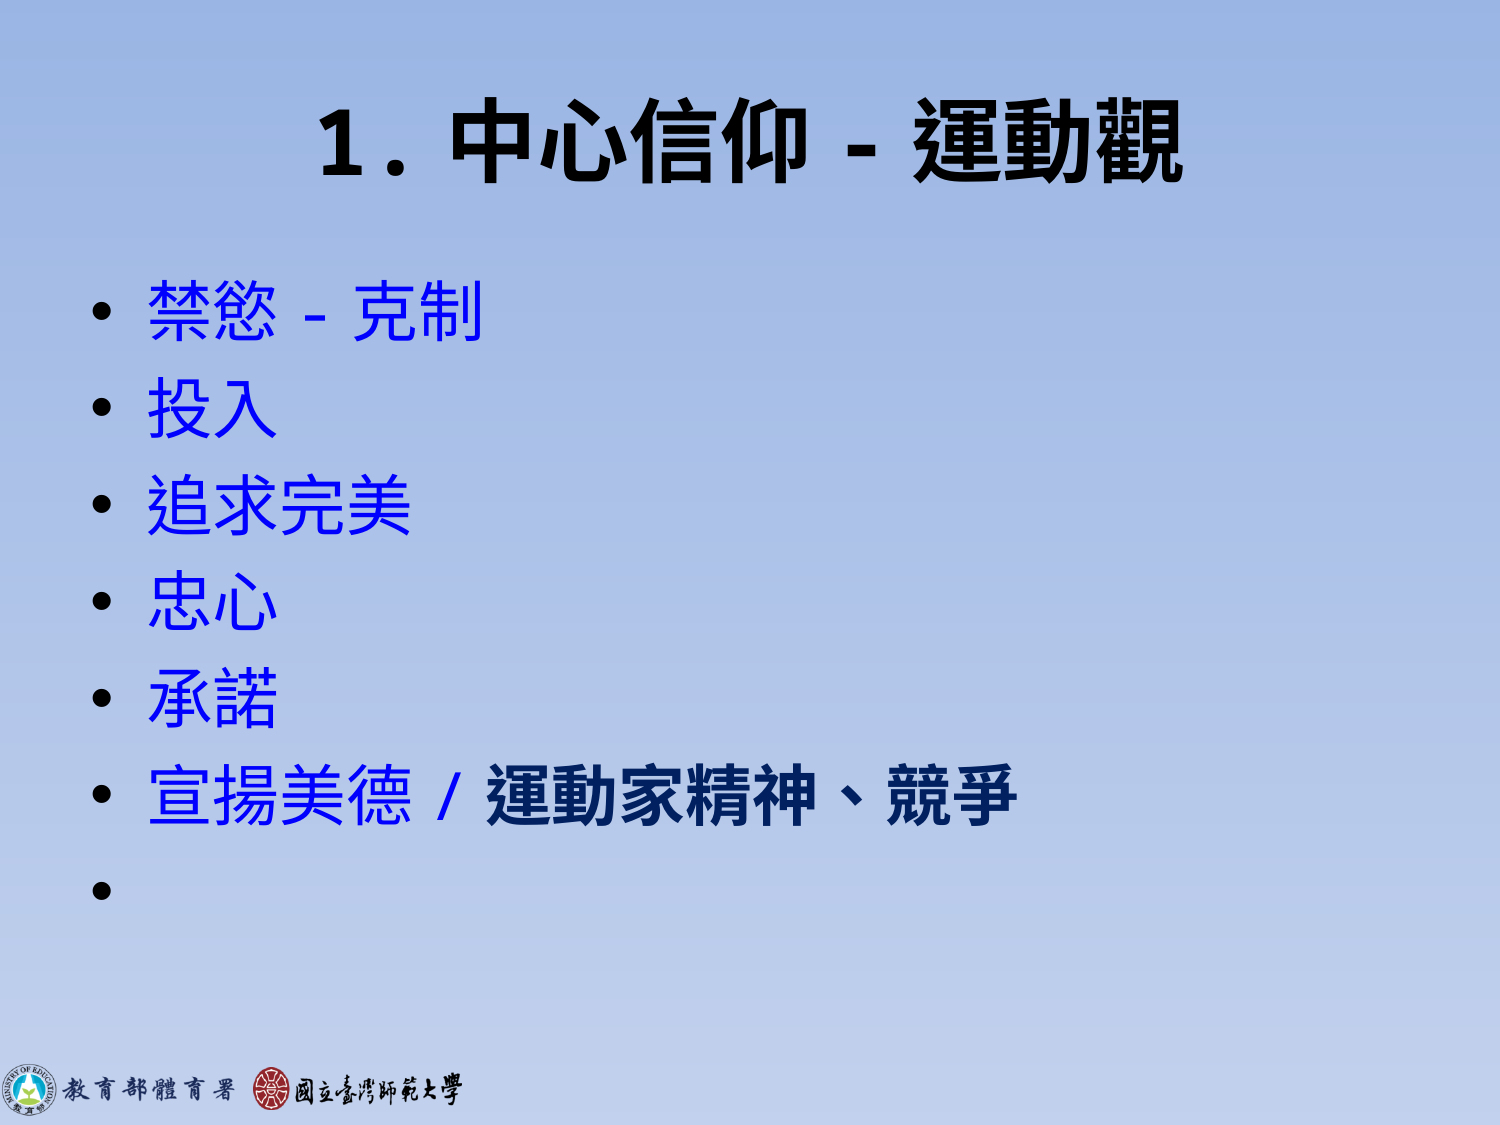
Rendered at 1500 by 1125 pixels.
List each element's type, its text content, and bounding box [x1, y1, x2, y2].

title 1.中心信仰-運動觀 [75, 45, 1426, 233]
list 禁慾-克制 投入 追求完美 忠心 承諾 宣揚美德/運動家精神、競爭 [75, 262, 1426, 1005]
